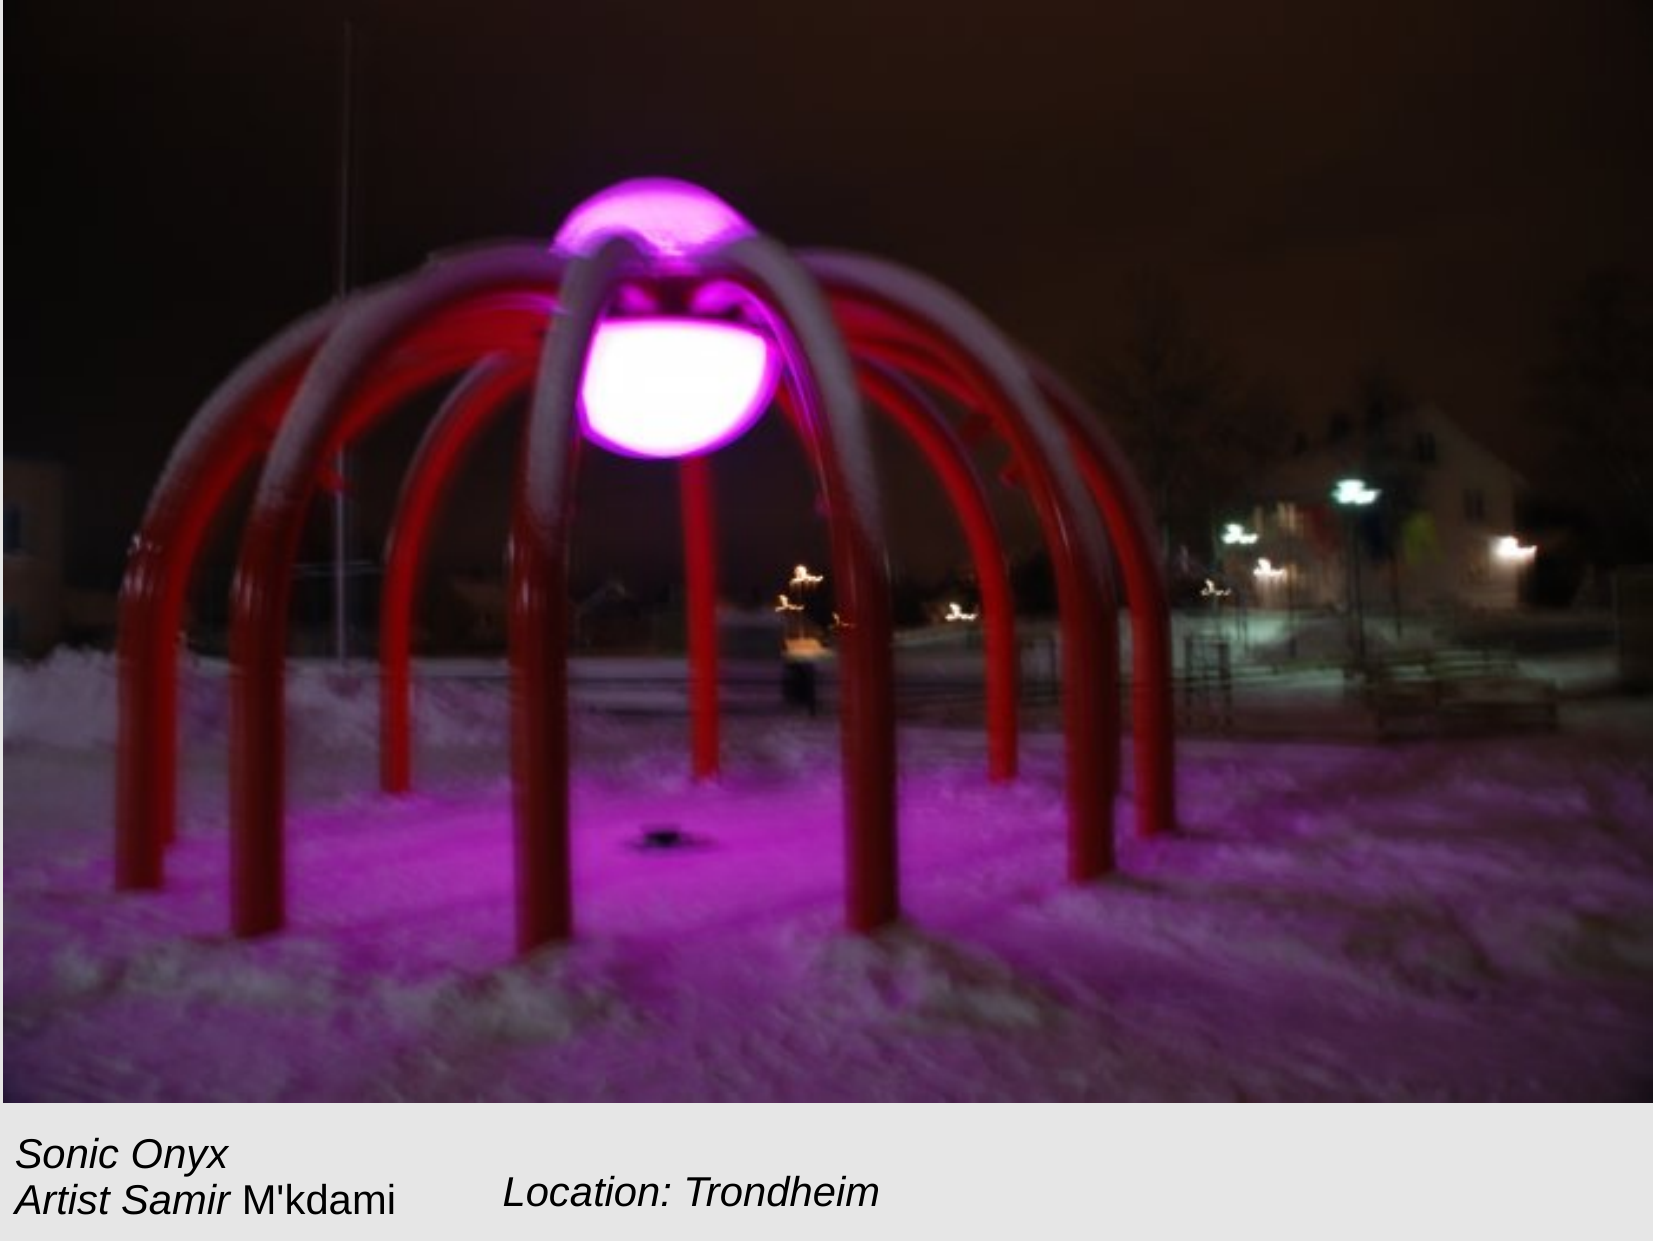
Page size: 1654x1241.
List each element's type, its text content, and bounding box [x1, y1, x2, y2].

picture [3, 0, 1653, 1103]
text_box Location: Trondheim [487, 1162, 1088, 1227]
text_box Sonic Onyx Artist Samir M'kdami [0, 1125, 600, 1237]
